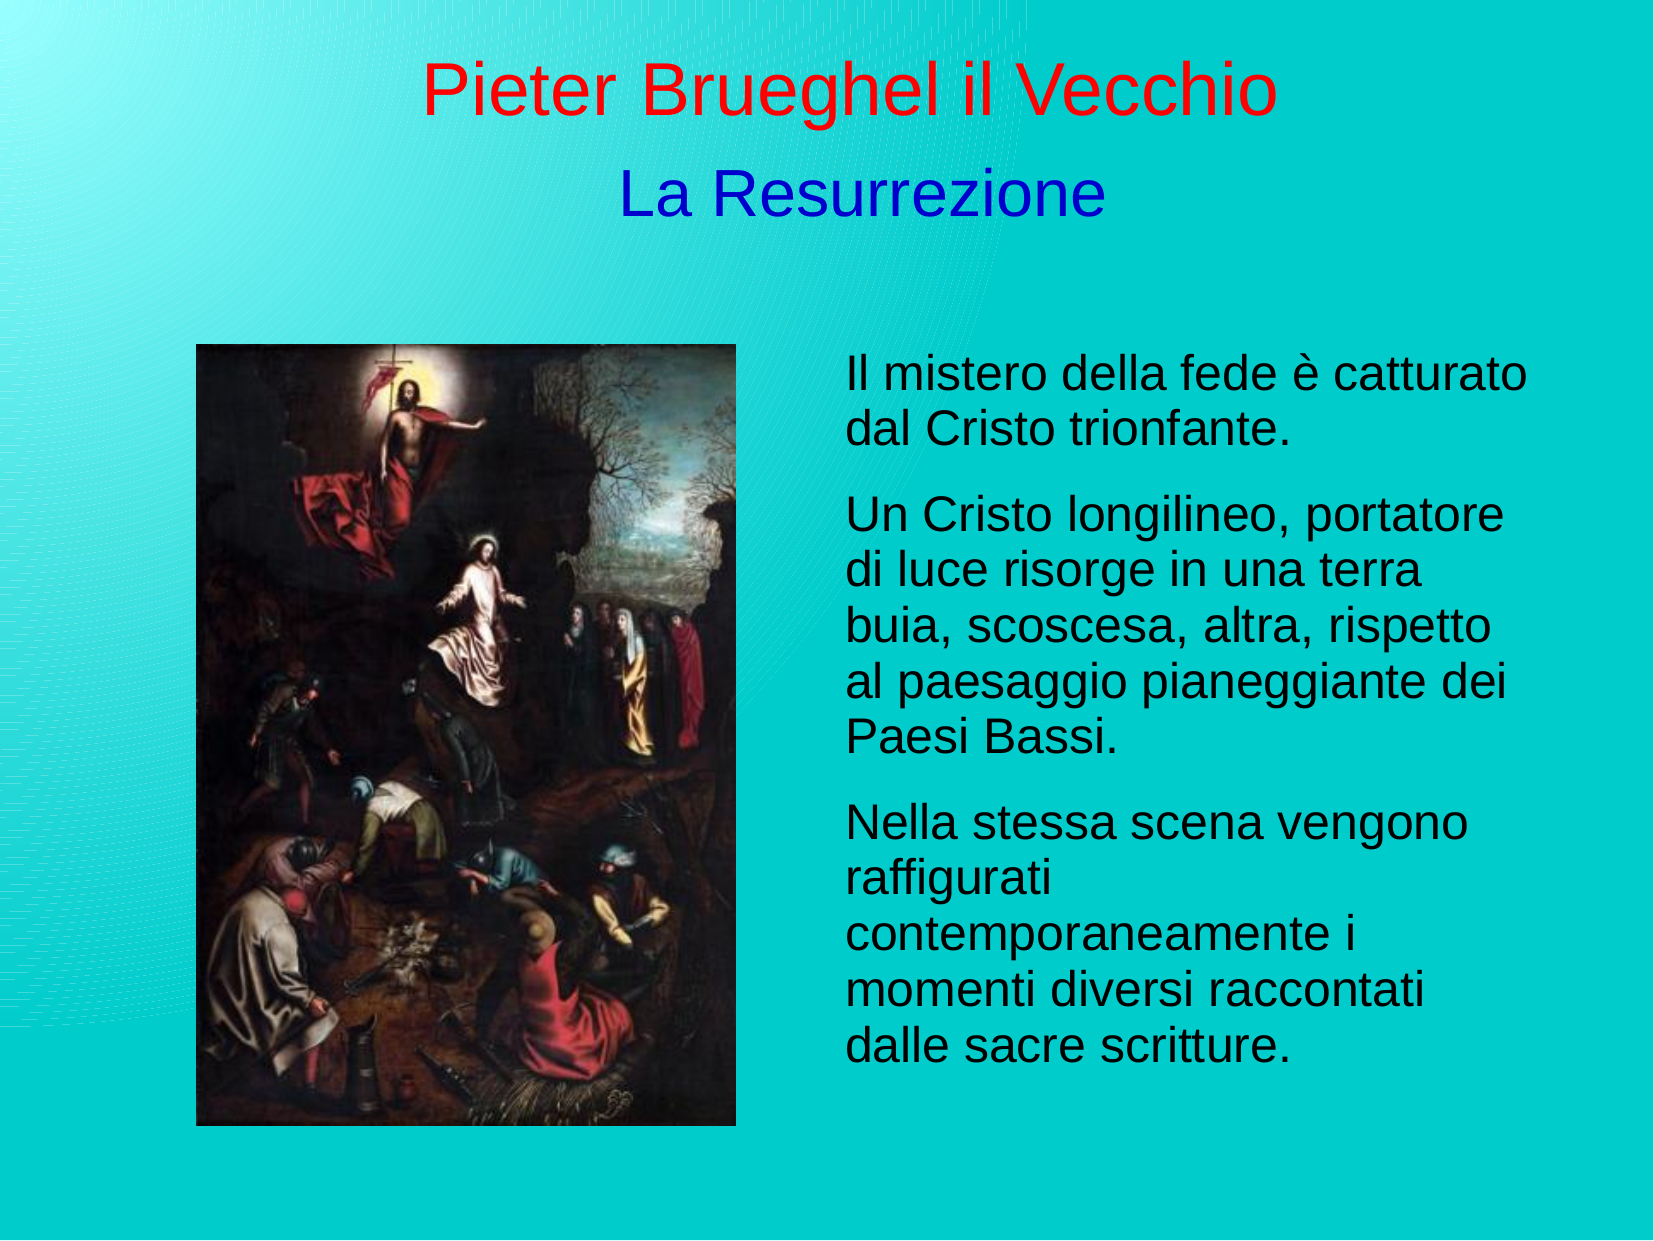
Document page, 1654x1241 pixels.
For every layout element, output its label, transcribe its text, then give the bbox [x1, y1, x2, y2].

list Il mistero della fede è catturato dal Cristo trionfante. Un Cristo longilineo, portatore di luce risorge in una terra buia, scoscesa, altra, rispetto al paesaggio pianeggiante dei Paesi Bassi. Nella stessa scena vengono raffigurati contemporaneamente i momenti diversi raccontati dalle sacre scritture. [845, 344, 1535, 1127]
picture [196, 344, 736, 1126]
title Pieter Brueghel il Vecchio La Resurrezione [106, 39, 1595, 339]
